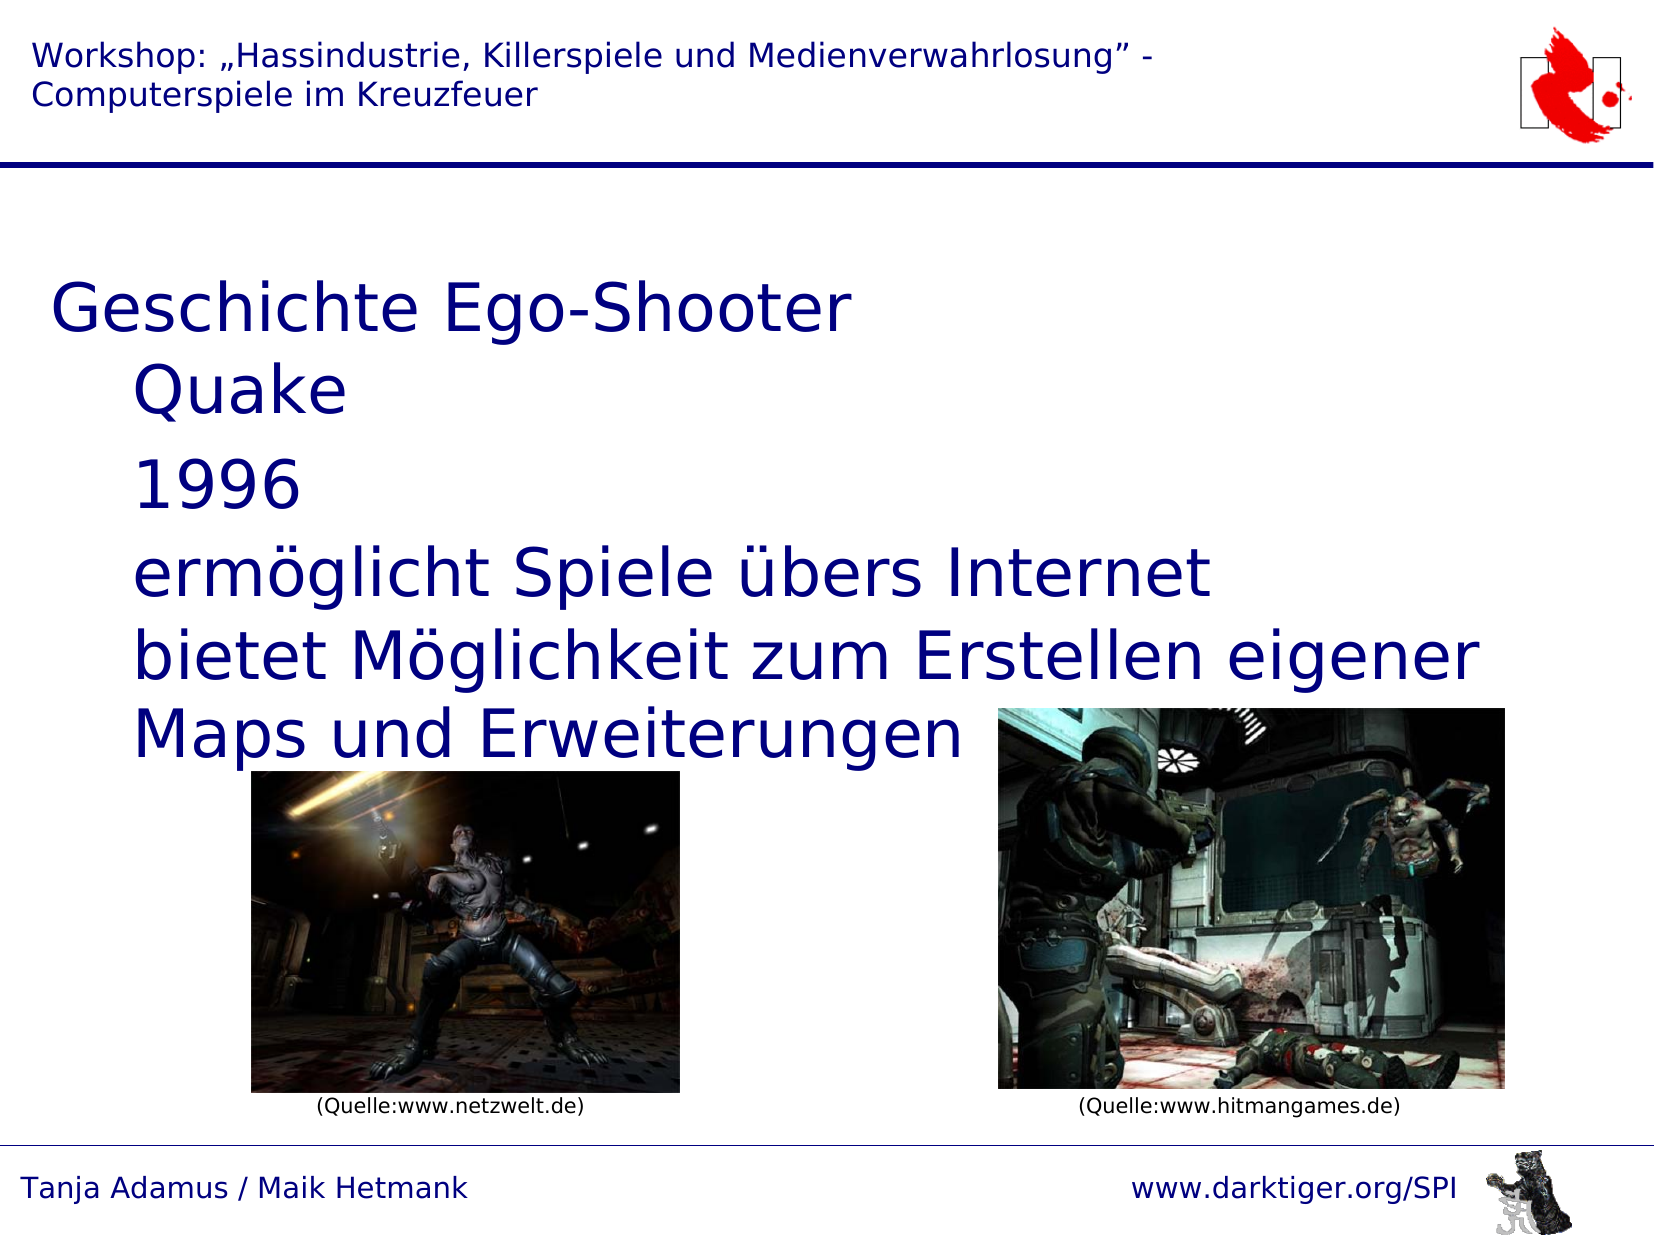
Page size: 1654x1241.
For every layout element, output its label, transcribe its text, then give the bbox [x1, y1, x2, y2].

picture [1486, 1150, 1572, 1235]
picture [1503, 16, 1632, 148]
text_box (Quelle:www.hitmangames.de) [1063, 1086, 1416, 1126]
text_box Geschichte Ego-Shooter [35, 261, 1565, 355]
text_box ermöglicht Spiele übers Internet [118, 527, 1625, 610]
picture [998, 708, 1505, 1089]
text_box Workshop: „Hassindustrie, Killerspiele und Medienverwahrlosung” - Computerspiele im Kreuzfeuer [16, 29, 1418, 178]
text_box 1996 [118, 438, 1625, 527]
picture [251, 771, 680, 1093]
text_box (Quelle:www.netzwelt.de) [301, 1086, 600, 1126]
text_box bietet Möglichkeit zum Erstellen eigener Maps und Erweiterungen [118, 610, 1625, 781]
text_box Quake [118, 344, 1625, 438]
